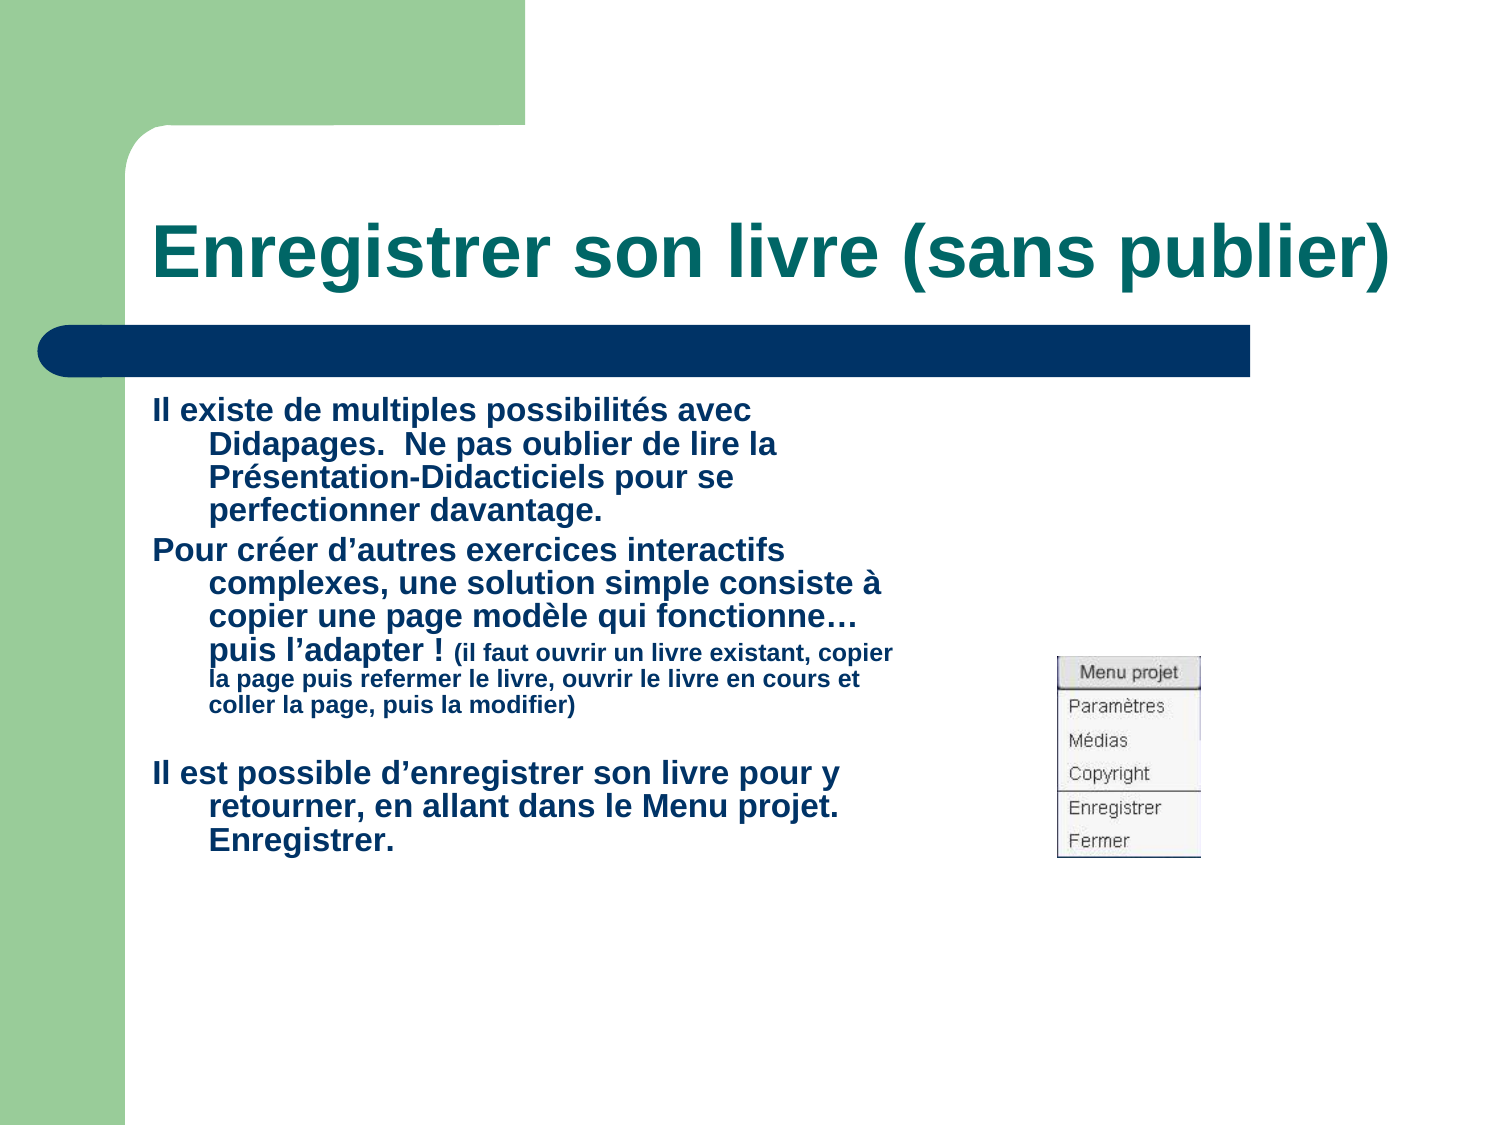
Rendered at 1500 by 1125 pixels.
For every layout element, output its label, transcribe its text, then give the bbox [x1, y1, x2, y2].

list Il existe de multiples possibilités avec Didapages. Ne pas oublier de lire la Présentation-Didacticiels pour se perfectionner davantage. Pour créer d’autres exercices interactifs complexes, une solution simple consiste à copier une page modèle qui fonctionne… puis l’adapter ! (il faut ouvrir un livre existant, copier la page puis refermer le livre, ouvrir le livre en cours et coller la page, puis la modifier) Il est possible d’enregistrer son livre pour y retourner, en allant dans le Menu projet. Enregistrer. [137, 387, 916, 1033]
picture [1057, 656, 1201, 858]
title Enregistrer son livre (sans publier) [136, 136, 1489, 301]
